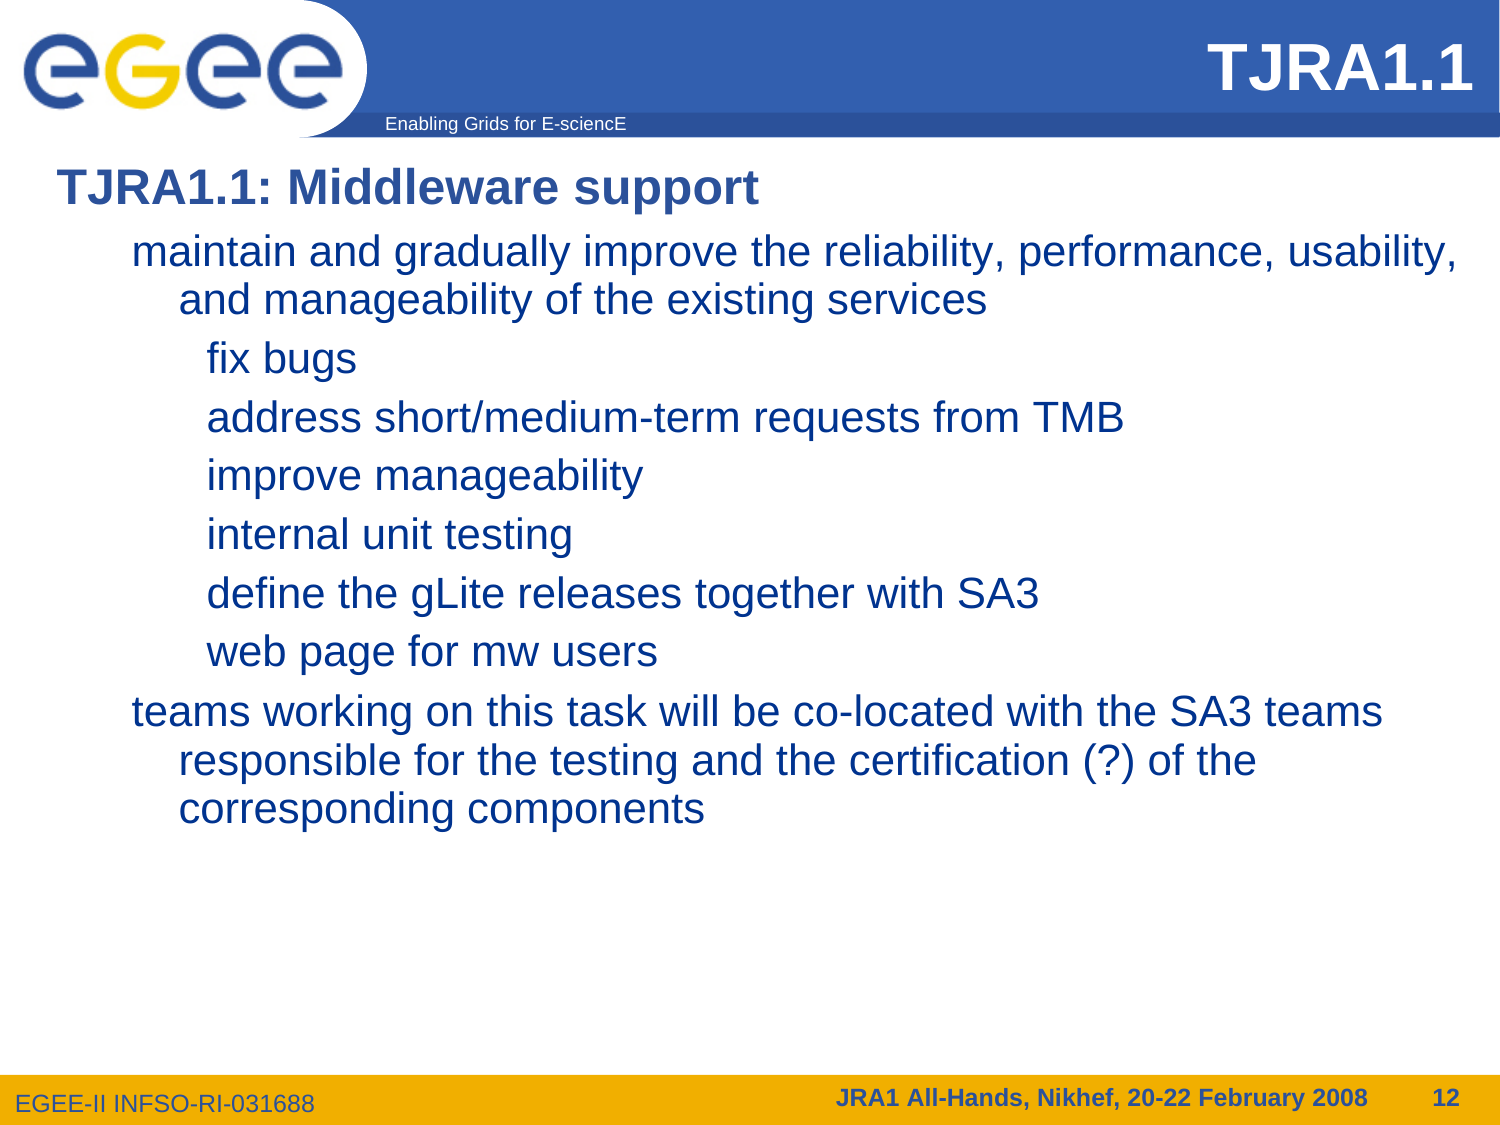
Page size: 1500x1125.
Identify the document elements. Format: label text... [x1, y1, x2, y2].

title TJRA1.1 [369, 0, 1475, 148]
list TJRA1.1: Middleware support maintain and gradually improve the reliability, performance, usability, and manageability of the existing services fix bugs address short/medium-term requests from TMB improve manageability internal unit testing define the gLite releases together with SA3 web page for mw users teams working on this task will be co-located with the SA3 teams responsible for the testing and the certification (?) of the corresponding components [56, 159, 1466, 1036]
picture [18, 30, 349, 112]
